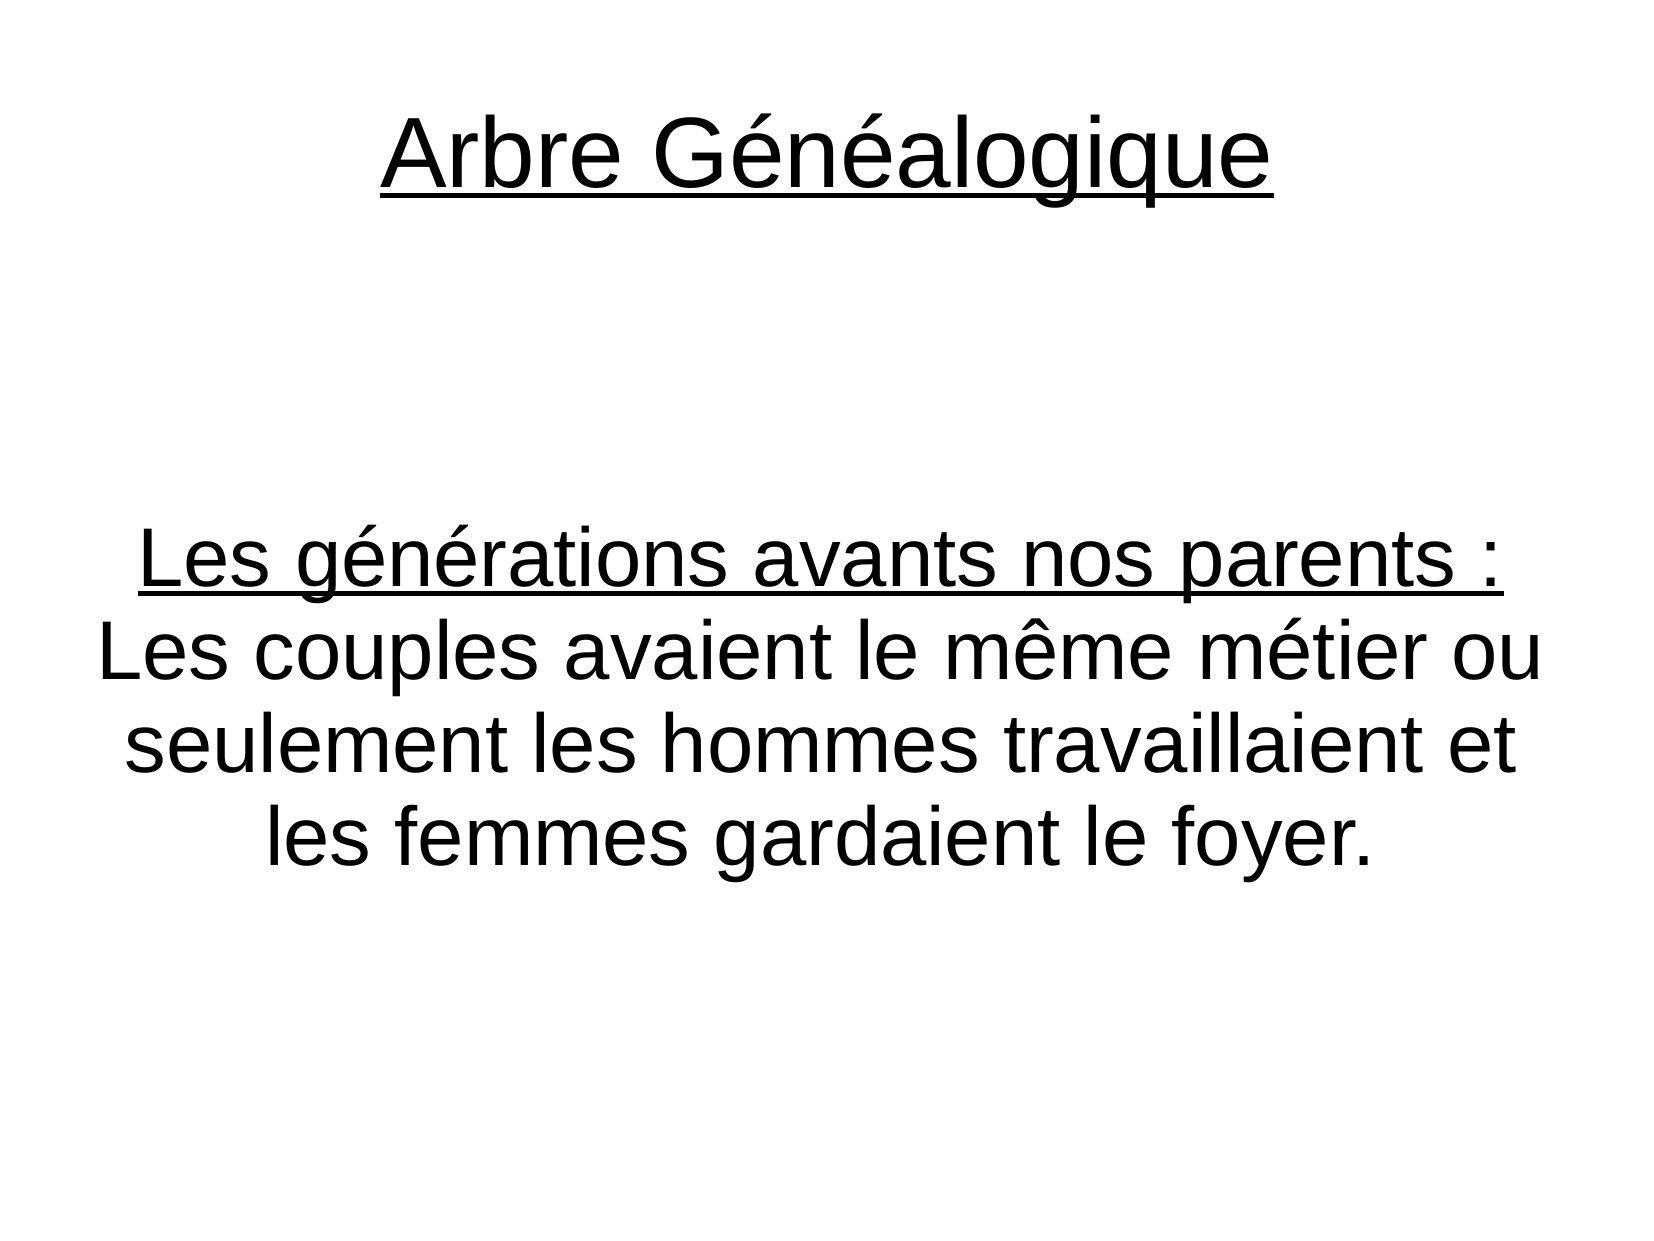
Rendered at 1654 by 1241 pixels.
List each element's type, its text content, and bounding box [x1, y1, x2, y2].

title Arbre Généalogique [82, 56, 1571, 250]
subtitle Les générations avants nos parents : Les couples avaient le même métier ou seulement les hommes travaillaient et les femmes gardaient le foyer. [76, 295, 1565, 1099]
